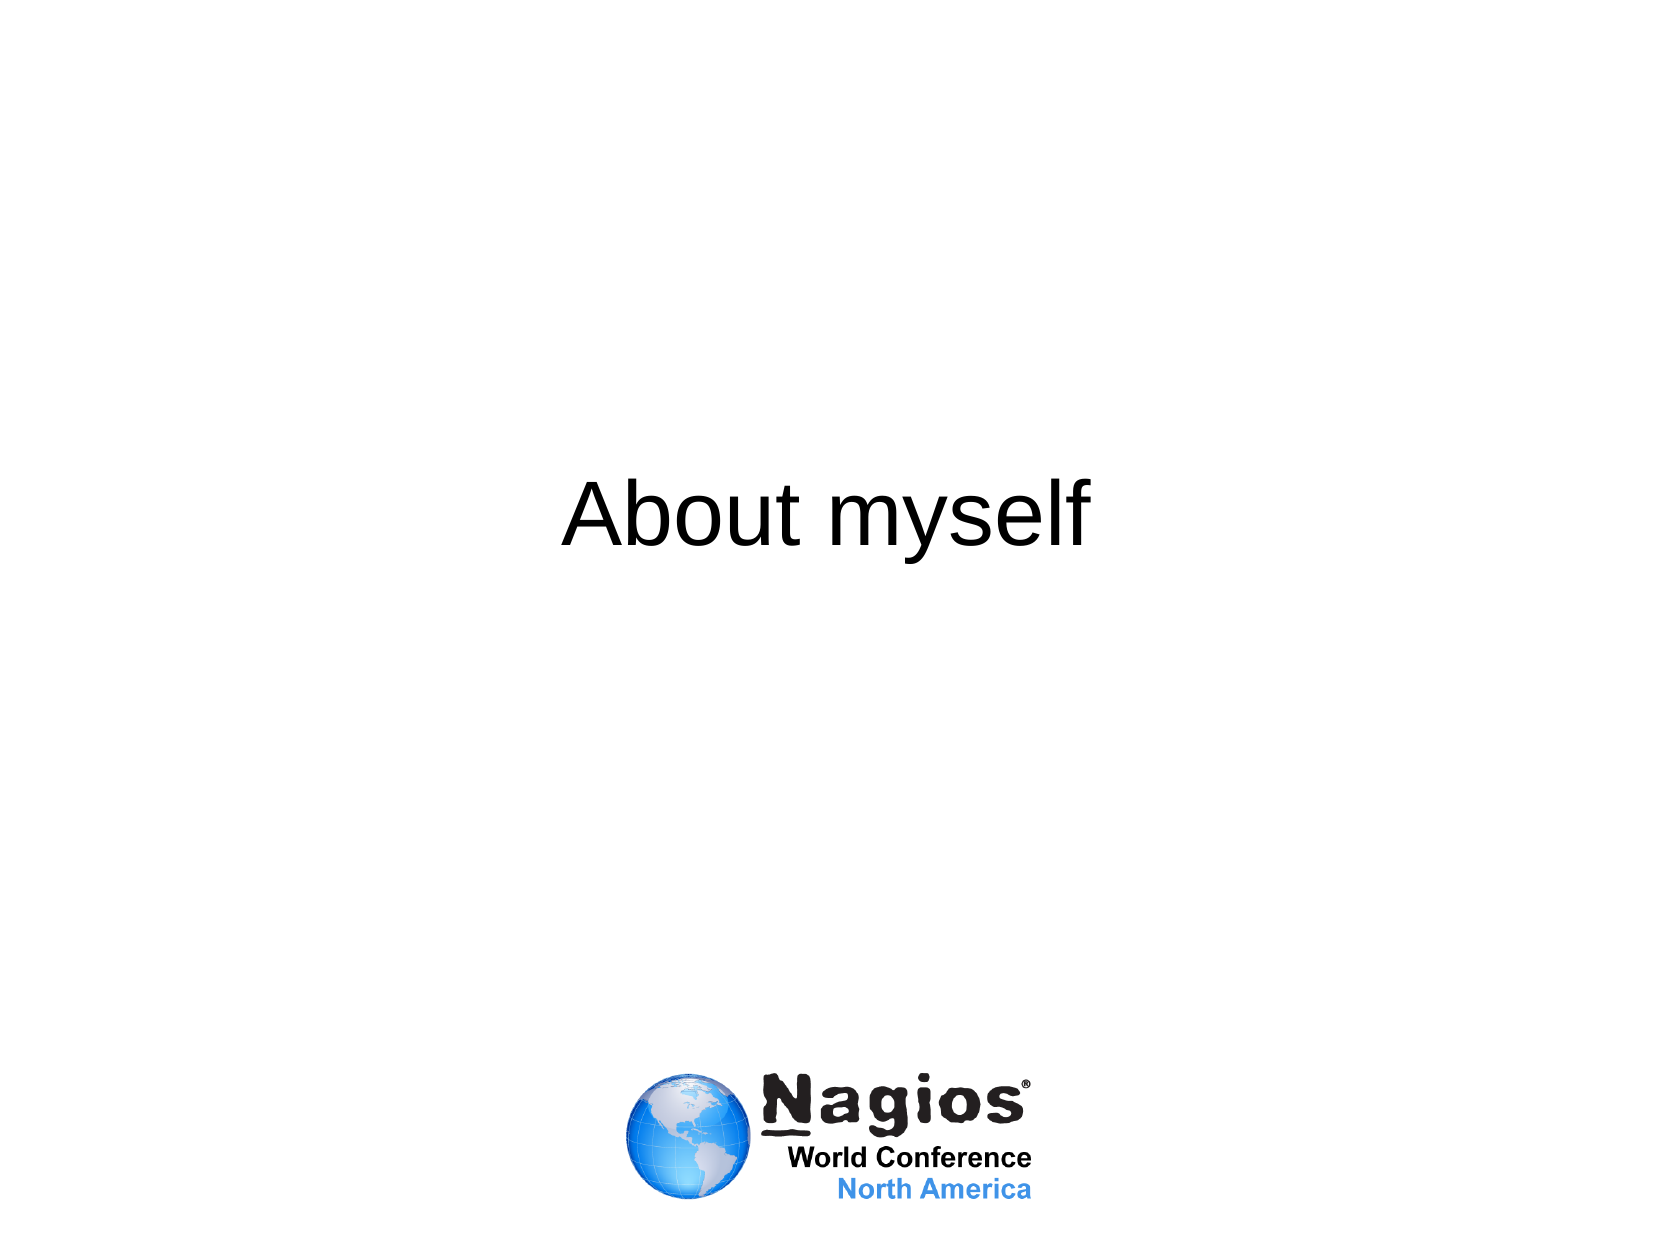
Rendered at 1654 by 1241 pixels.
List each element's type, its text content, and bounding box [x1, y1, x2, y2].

picture [626, 1072, 1032, 1226]
title About myself [82, 409, 1571, 617]
